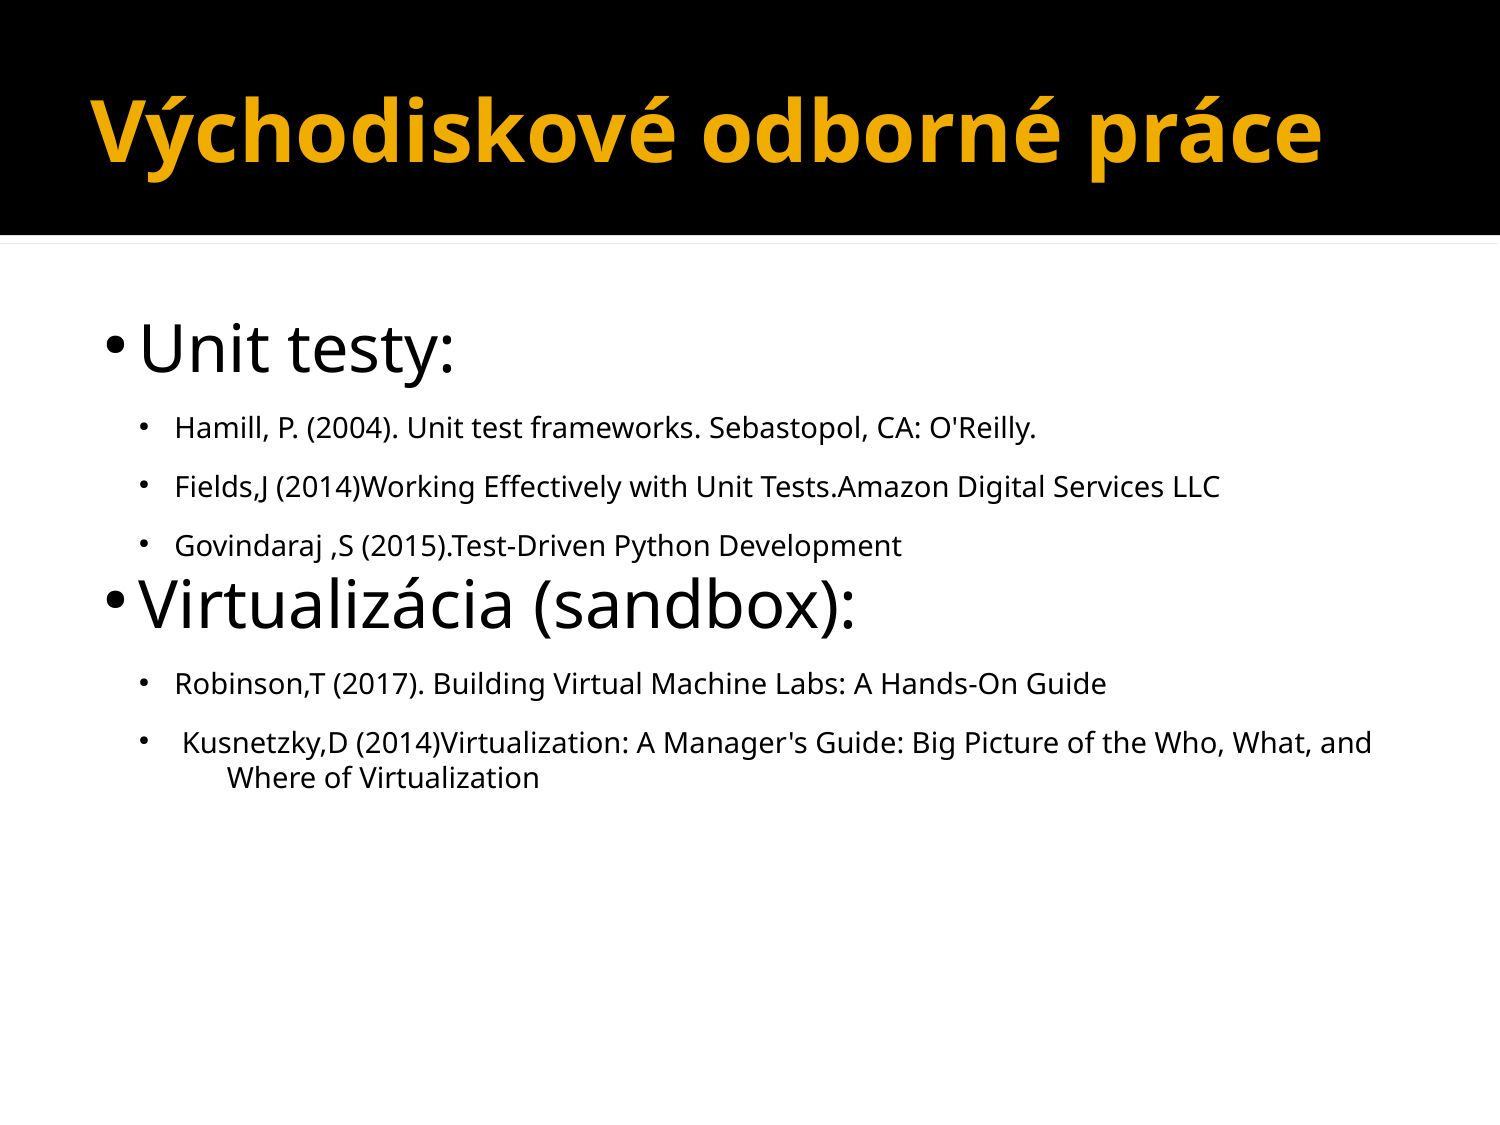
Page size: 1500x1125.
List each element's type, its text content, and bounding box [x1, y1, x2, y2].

title Východiskové odborné práce [75, 25, 1425, 231]
list Unit testy: Hamill, P. (2004). Unit test frameworks. Sebastopol, CA: O'Reilly. Fields,J (2014)Working Effectively with Unit Tests.Amazon Digital Services LLC Govindaraj ,S (2015).Test-Driven Python Development Virtualizácia (sandbox): Robinson,T (2017). Building Virtual Machine Labs: A Hands-On Guide Kusnetzky,D (2014)Virtualization: A Manager's Guide: Big Picture of the Who, What, and Where of Virtualization [75, 291, 1425, 1050]
